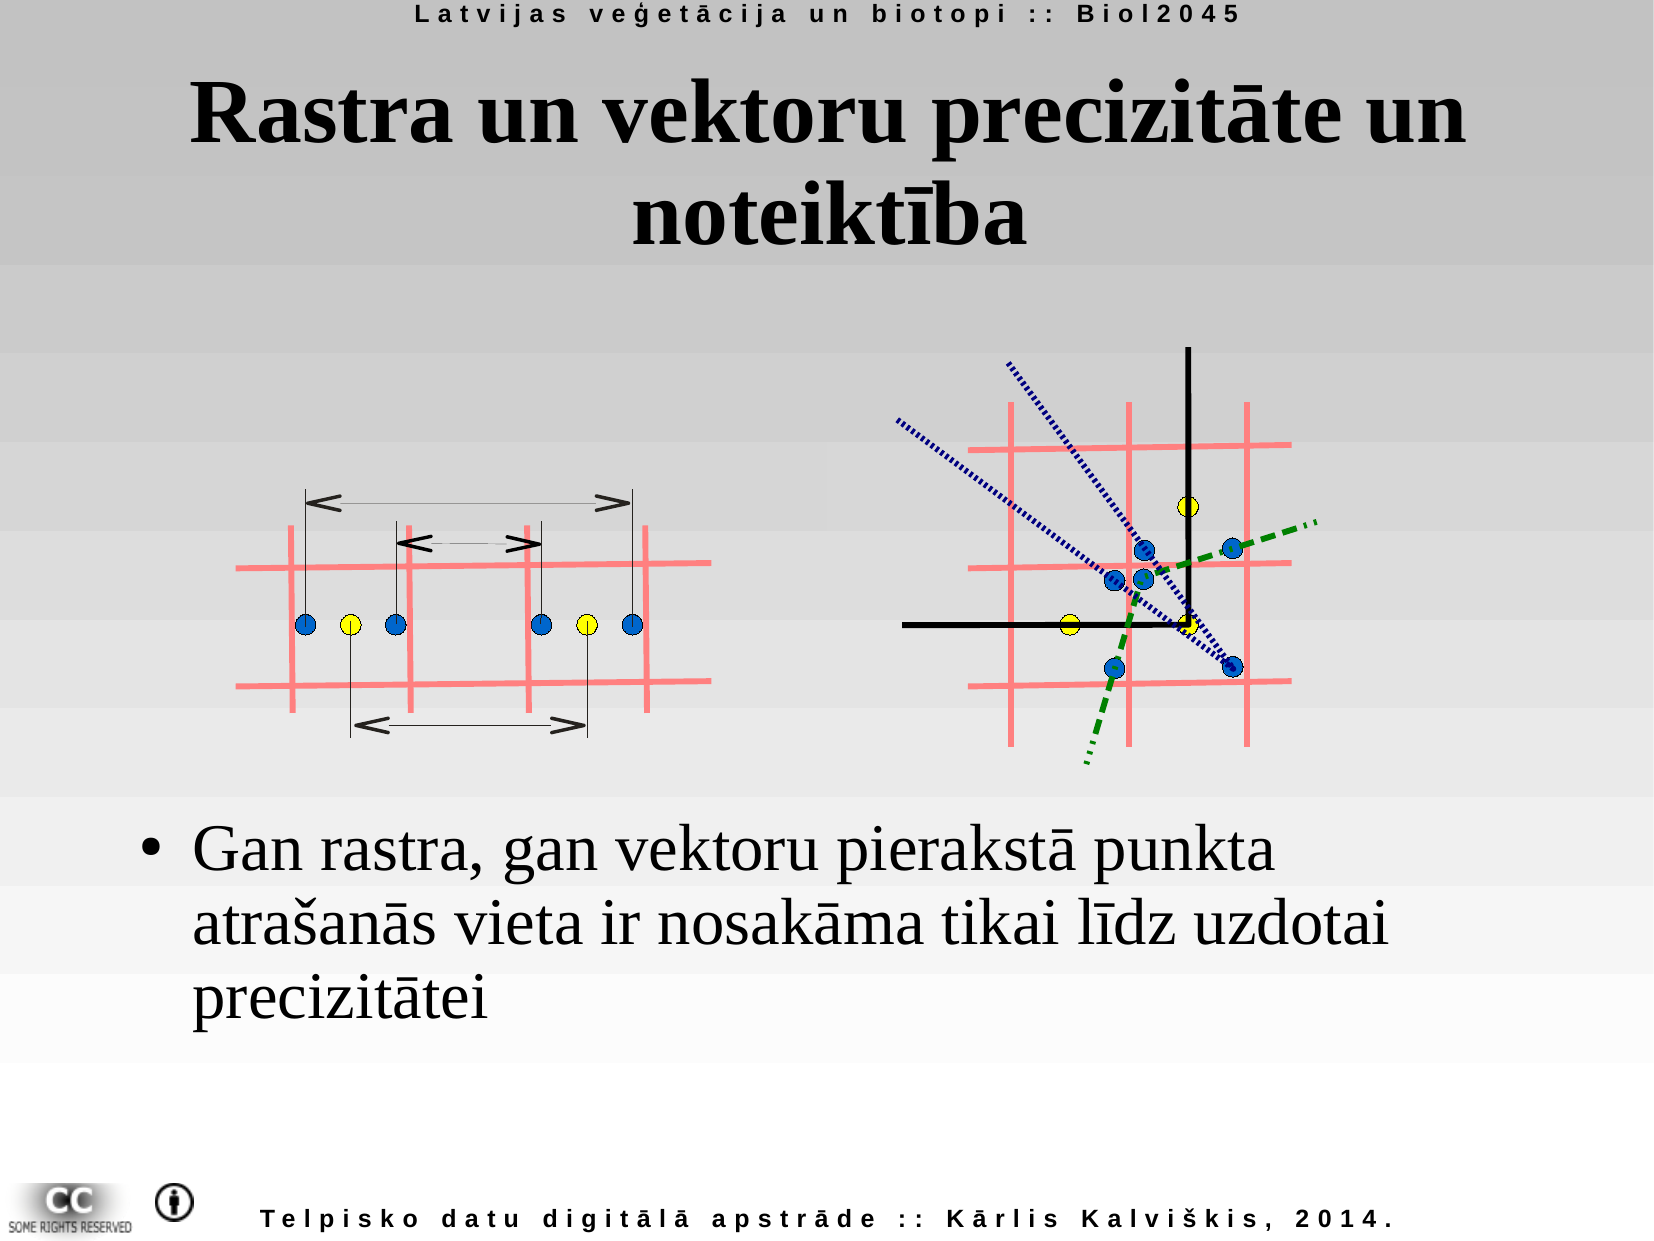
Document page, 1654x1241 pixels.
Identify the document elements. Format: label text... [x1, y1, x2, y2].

text_box [340, 614, 362, 636]
text_box [295, 614, 316, 636]
text_box [1104, 570, 1126, 591]
text_box [1177, 614, 1199, 635]
text_box [622, 614, 643, 636]
text_box [531, 614, 552, 636]
text_box [1059, 614, 1081, 636]
picture [0, 0, 1654, 1241]
list Gan rastra, gan vektoru pierakstā punkta atrašanās vieta ir nosakāma tikai līdz uzdotai precizitātei [121, 811, 1534, 1127]
text_box [1133, 568, 1154, 590]
text_box [1222, 537, 1243, 559]
text_box [1104, 658, 1125, 679]
title Rastra un vektoru precizitāte un noteiktība [34, 61, 1626, 296]
text_box [385, 614, 407, 636]
text_box [1134, 540, 1155, 561]
text_box [1177, 496, 1199, 517]
text_box [576, 614, 598, 636]
text_box [1222, 656, 1244, 678]
